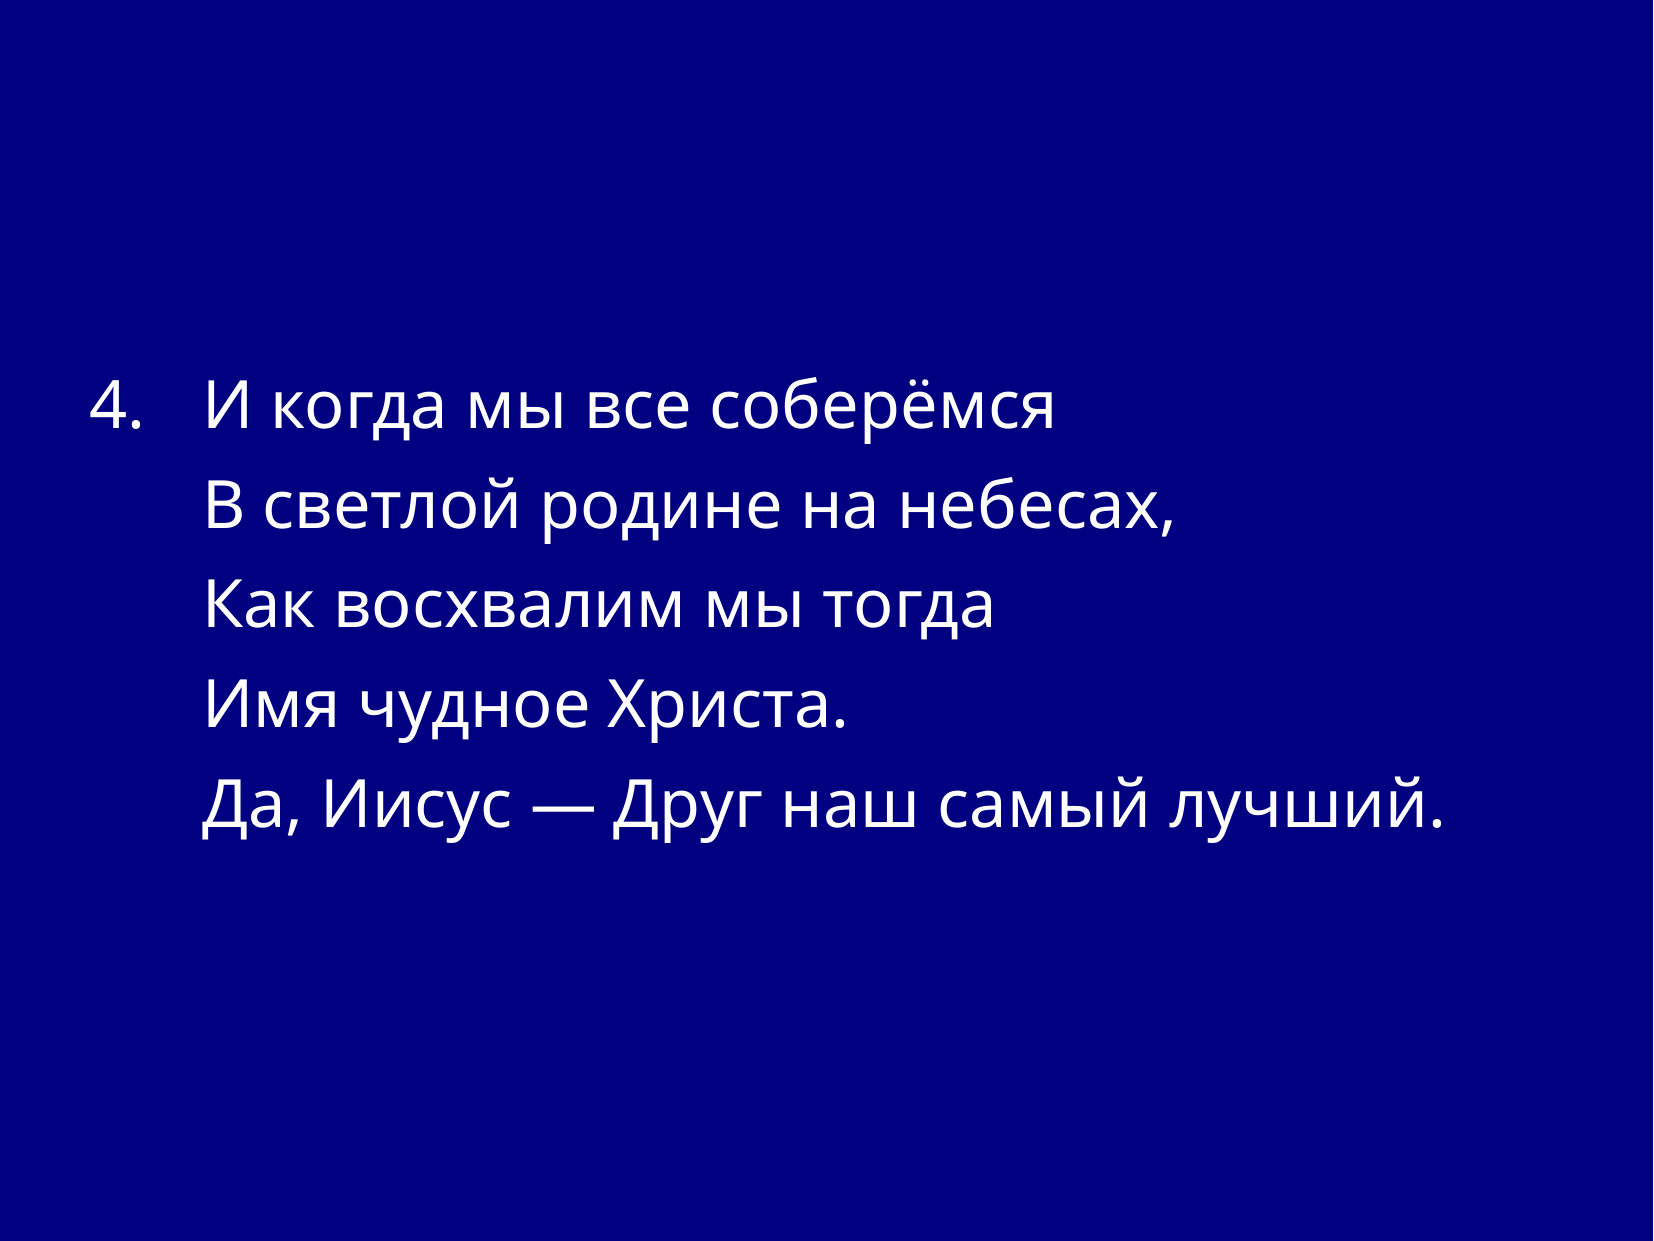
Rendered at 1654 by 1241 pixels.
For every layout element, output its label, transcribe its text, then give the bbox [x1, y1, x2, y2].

text_box 4. И когда мы все соберёмся В светлой родине на небесах, Как восхвалим мы тогда Имя чудное Христа. Да, Иисус — Друг наш самый лучший. [75, 150, 1576, 1163]
